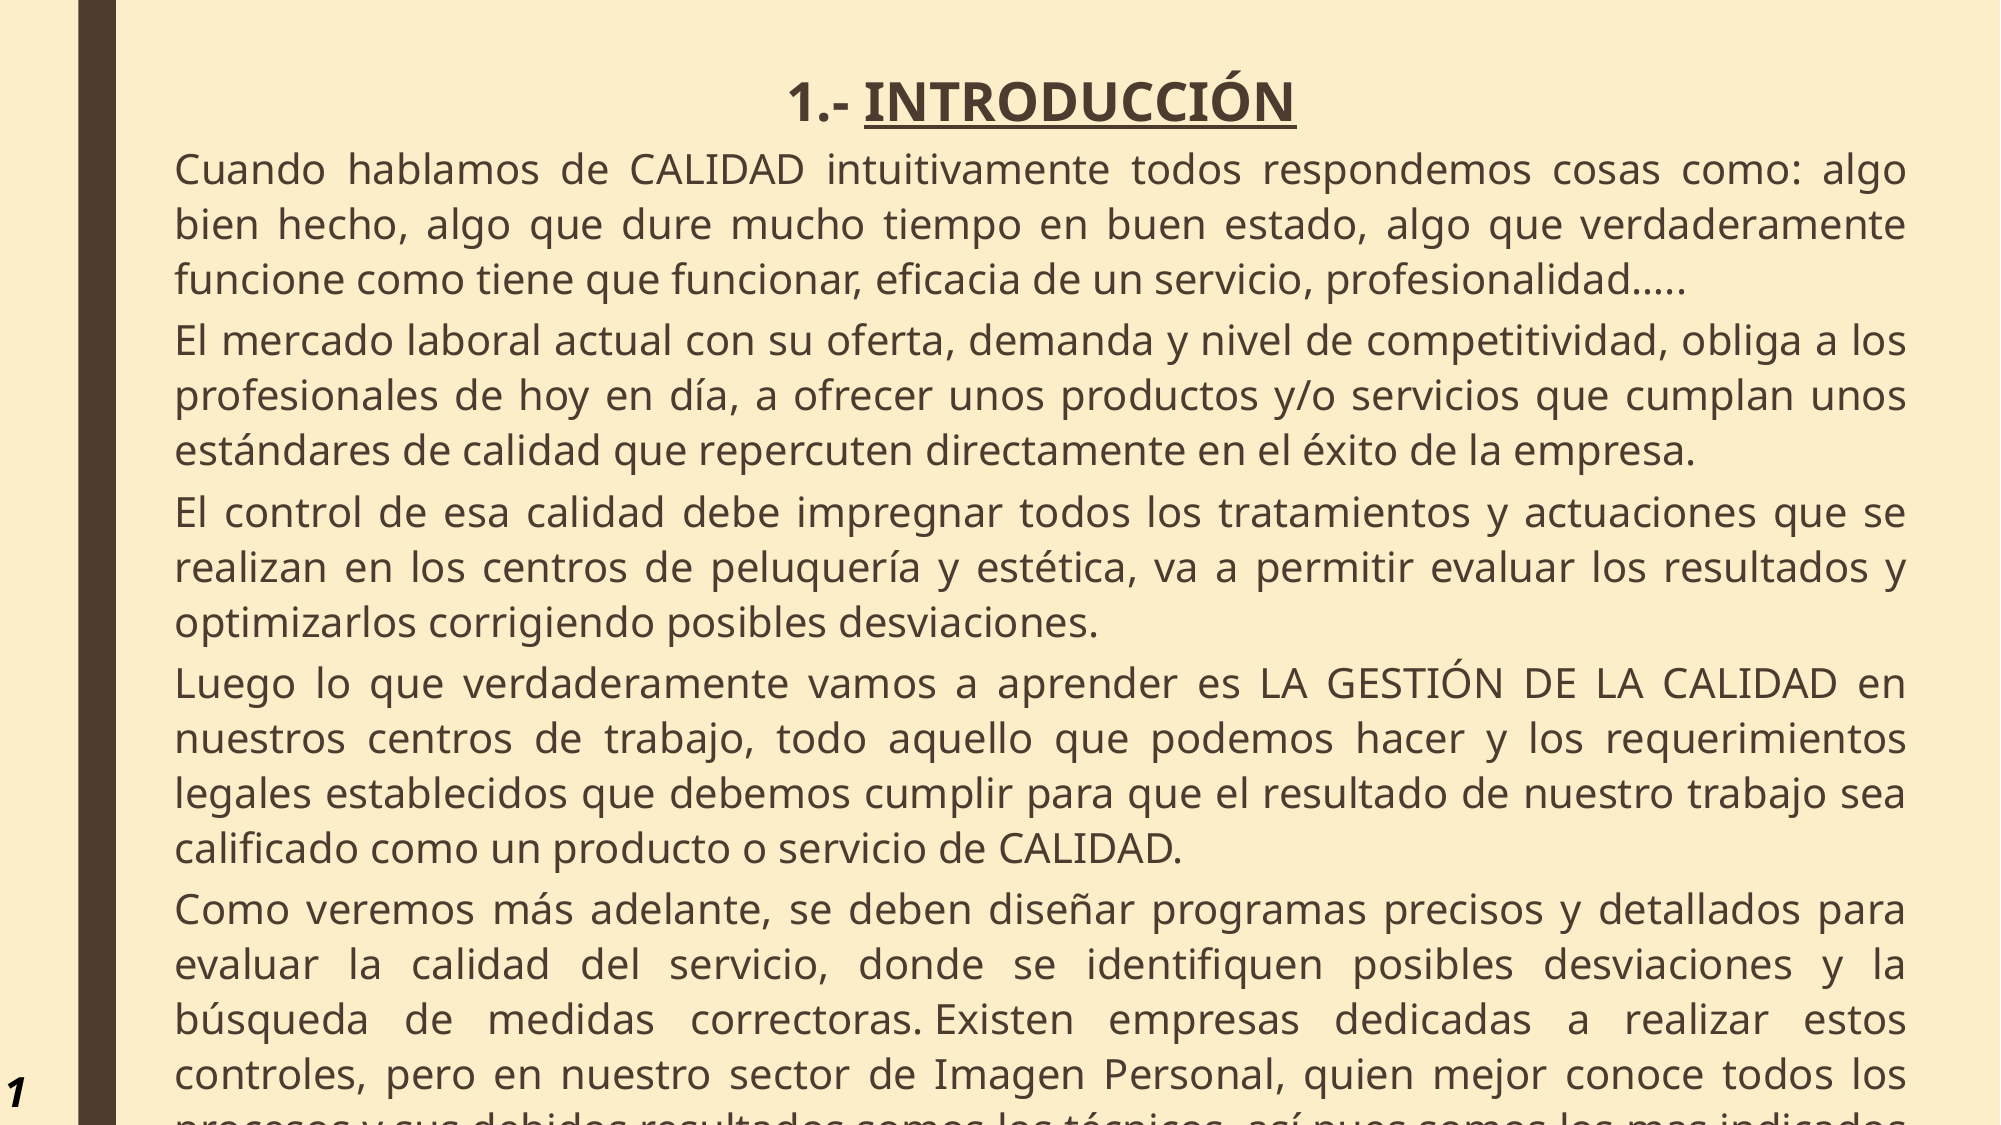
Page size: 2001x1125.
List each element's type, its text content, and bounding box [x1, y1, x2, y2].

slide_number 1 [0, 1058, 58, 1125]
list 1.- INTRODUCCIÓN Cuando hablamos de CALIDAD intuitivamente todos respondemos cosas como: algo bien hecho, algo que dure mucho tiempo en buen estado, algo que verdaderamente funcione como tiene que funcionar, eficacia de un servicio, profesionalidad….. El mercado laboral actual con su oferta, demanda y nivel de competitividad, obliga a los profesionales de hoy en día, a ofrecer unos productos y/o servicios que cumplan unos estándares de calidad que repercuten directamente en el éxito de la empresa. El control de esa calidad debe impregnar todos los tratamientos y actuaciones que se realizan en los centros de peluquería y estética, va a permitir evaluar los resultados y optimizarlos corrigiendo posibles desviaciones. Luego lo que verdaderamente vamos a aprender es LA GESTIÓN DE LA CALIDAD en nuestros centros de trabajo, todo aquello que podemos hacer y los requerimientos legales establecidos que debemos cumplir para que el resultado de nuestro trabajo sea calificado como un producto o servicio de CALIDAD. Como veremos más adelante, se deben diseñar programas precisos y detallados para evaluar la calidad del servicio, donde se identifiquen posibles desviaciones y la búsqueda de medidas correctoras. Existen empresas dedicadas a realizar estos controles, pero en nuestro sector de Imagen Personal, quien mejor conoce todos los procesos y sus debidos resultados somos los técnicos, así pues somos los mas indicados para gestionar la calidad de la empresa que diseñemos. De ahí que pasemos por este importante tema. [160, 26, 1924, 1073]
